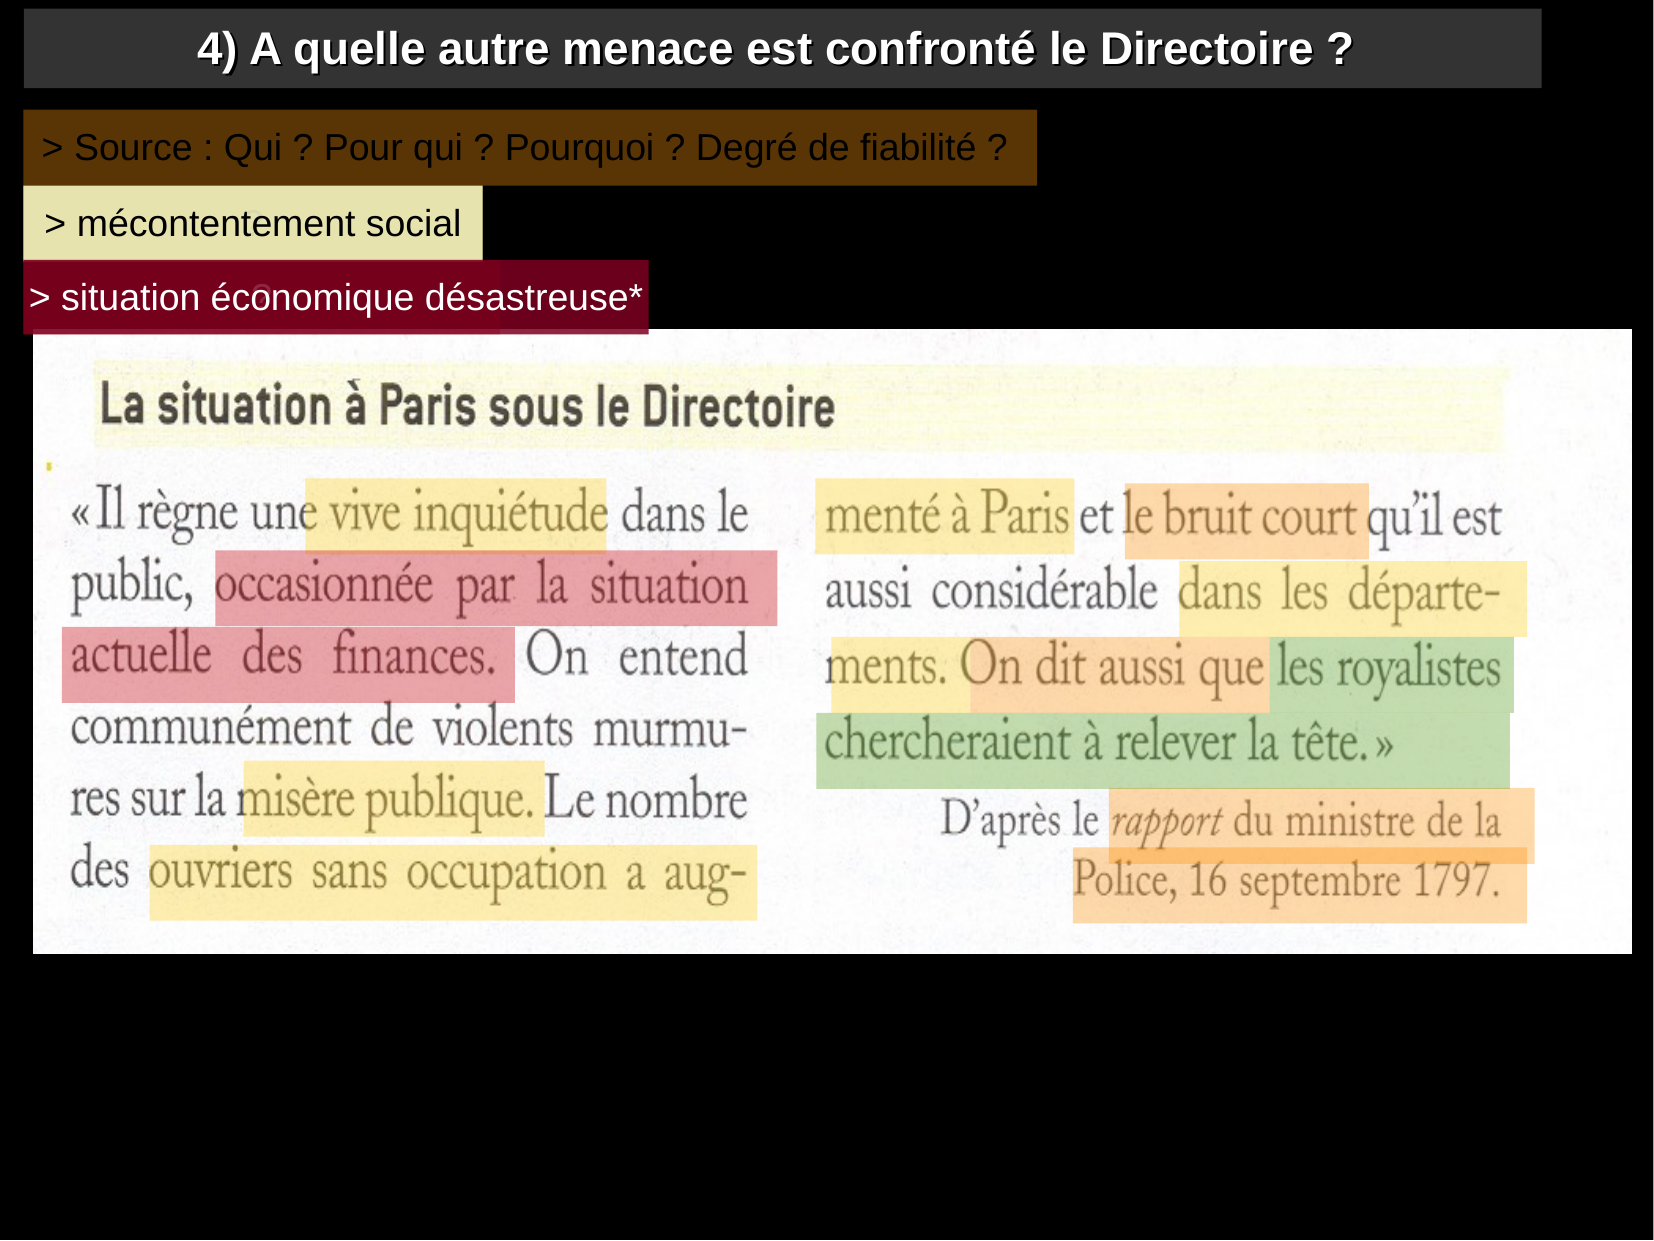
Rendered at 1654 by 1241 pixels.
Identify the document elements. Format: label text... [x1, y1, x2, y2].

text_box [149, 844, 758, 921]
text_box [1124, 483, 1369, 560]
text_box [243, 760, 545, 837]
text_box [816, 561, 1535, 924]
text_box [61, 478, 778, 703]
text_box [815, 478, 1075, 555]
text_box > Source : Qui ? Pour qui ? Pourquoi ? Degré de fiabilité ? [23, 109, 1038, 186]
text_box 4) A quelle autre menace est confronté le Directoire ? [23, 8, 1542, 89]
text_box > situation économique désastreuse* [23, 259, 649, 335]
picture [33, 329, 1632, 954]
text_box > mécontentement social [23, 185, 483, 259]
